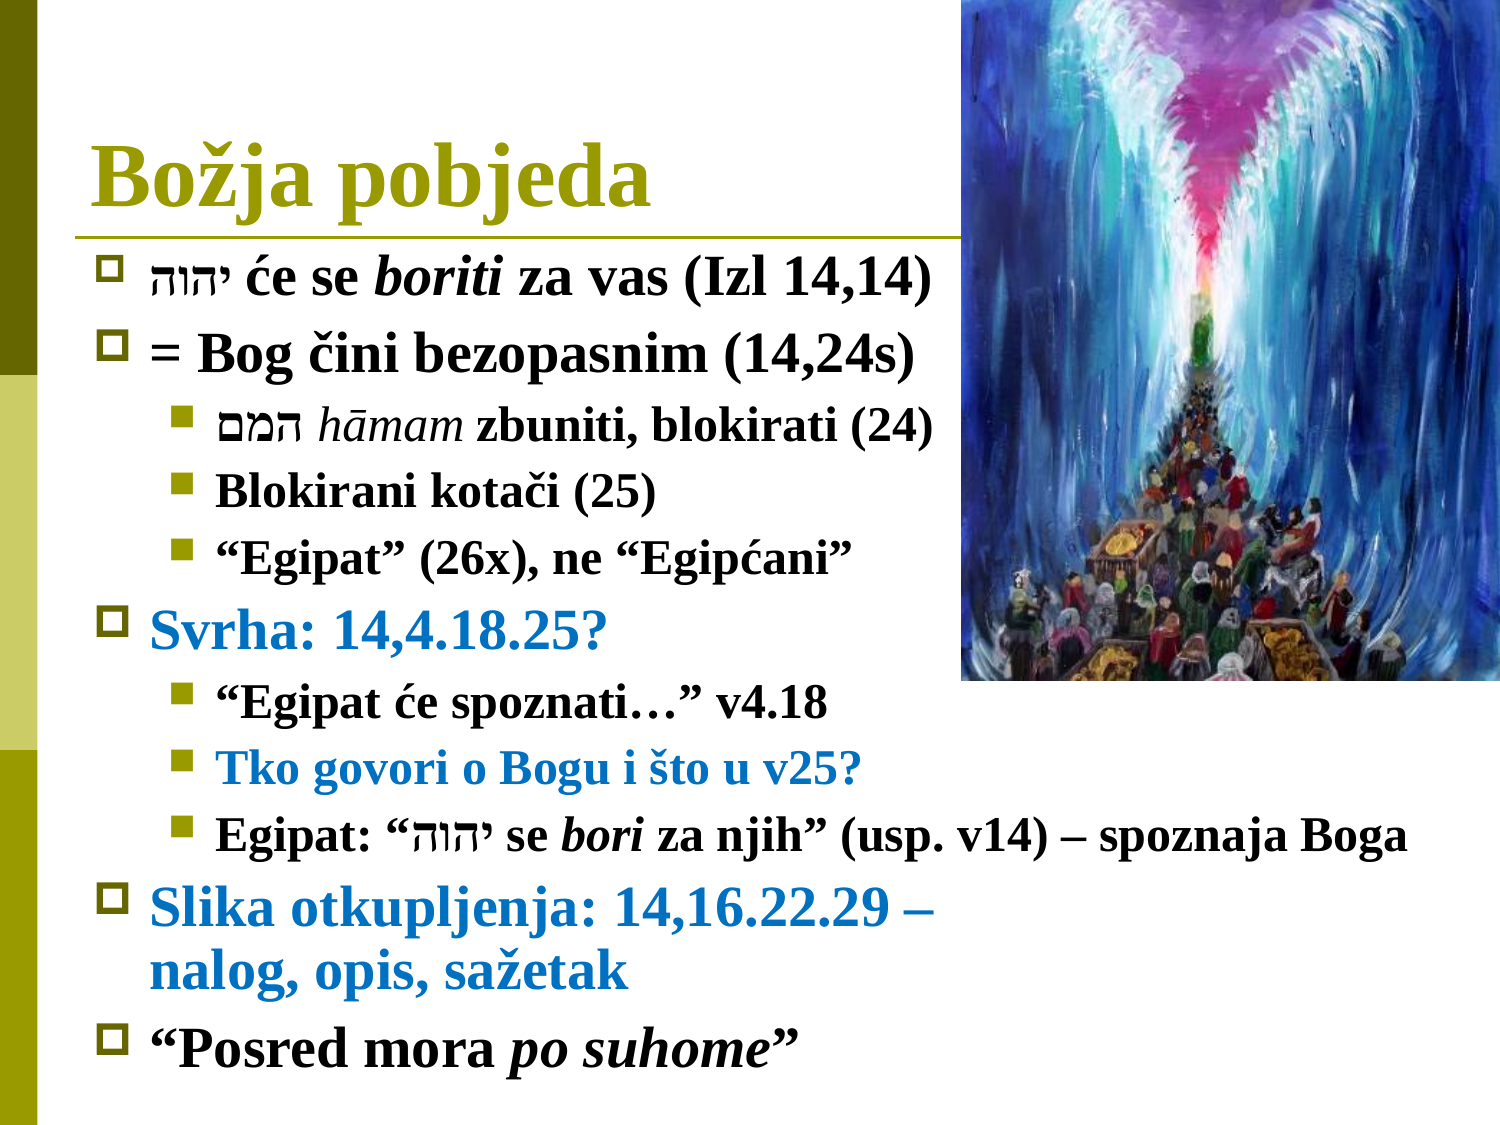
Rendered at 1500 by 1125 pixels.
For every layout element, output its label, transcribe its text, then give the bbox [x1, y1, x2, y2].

picture [961, 0, 1500, 681]
title Božja pobjeda [75, 45, 961, 233]
list יהוה će se boriti za vas (Izl 14,14) = Bog čini bezopasnim (14,24s) המם hāmam zbuniti, blokirati (24) Blokirani kotači (25) “Egipat” (26x), ne “Egipćani” Svrha: 14,4.18.25? “Egipat će spoznati…” v4.18 Tko govori ο Bogu i što u v25? Egipat: “יהוה se bori za njih” (usp. v14) – spoznaja Boga Slika otkupljenja: 14,16.22.29 – nalog, opis, sažetak “Posred mora po suhome” [78, 237, 1470, 1125]
